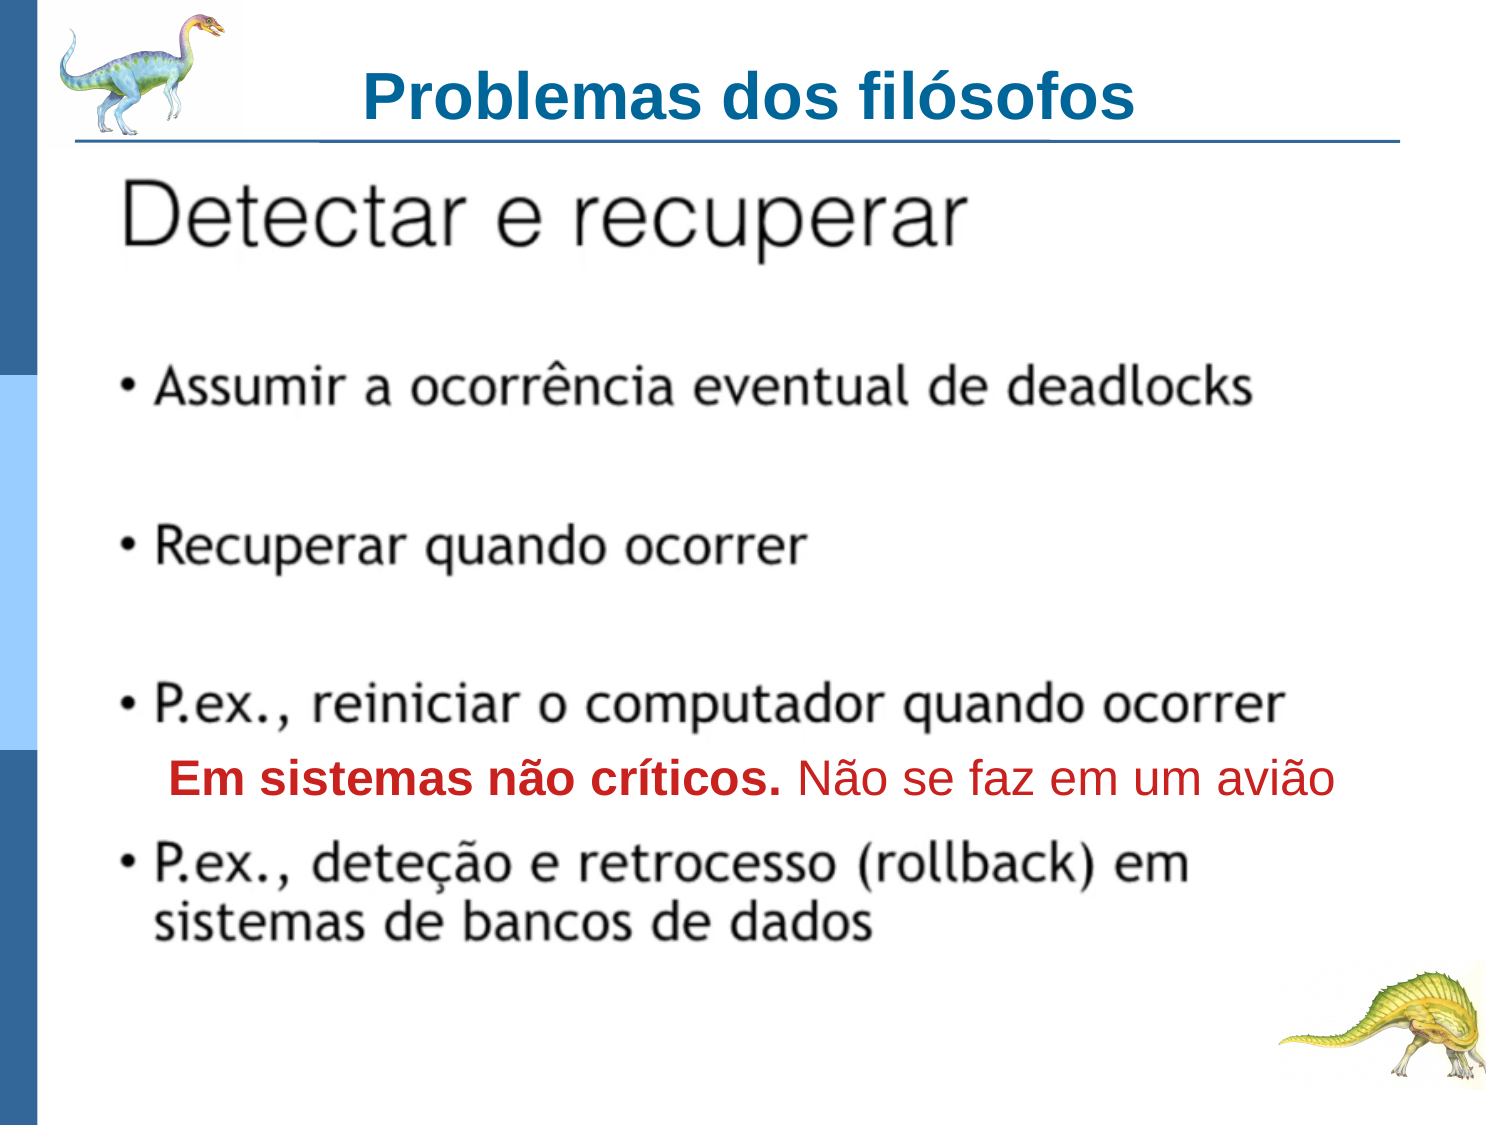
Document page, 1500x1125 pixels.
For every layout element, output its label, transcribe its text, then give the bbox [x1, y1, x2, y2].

text_box Problemas dos filósofos [75, 45, 1426, 141]
picture [46, 0, 243, 149]
text_box Em sistemas não críticos. Não se faz em um avião [153, 738, 1359, 814]
picture [107, 165, 1486, 1090]
